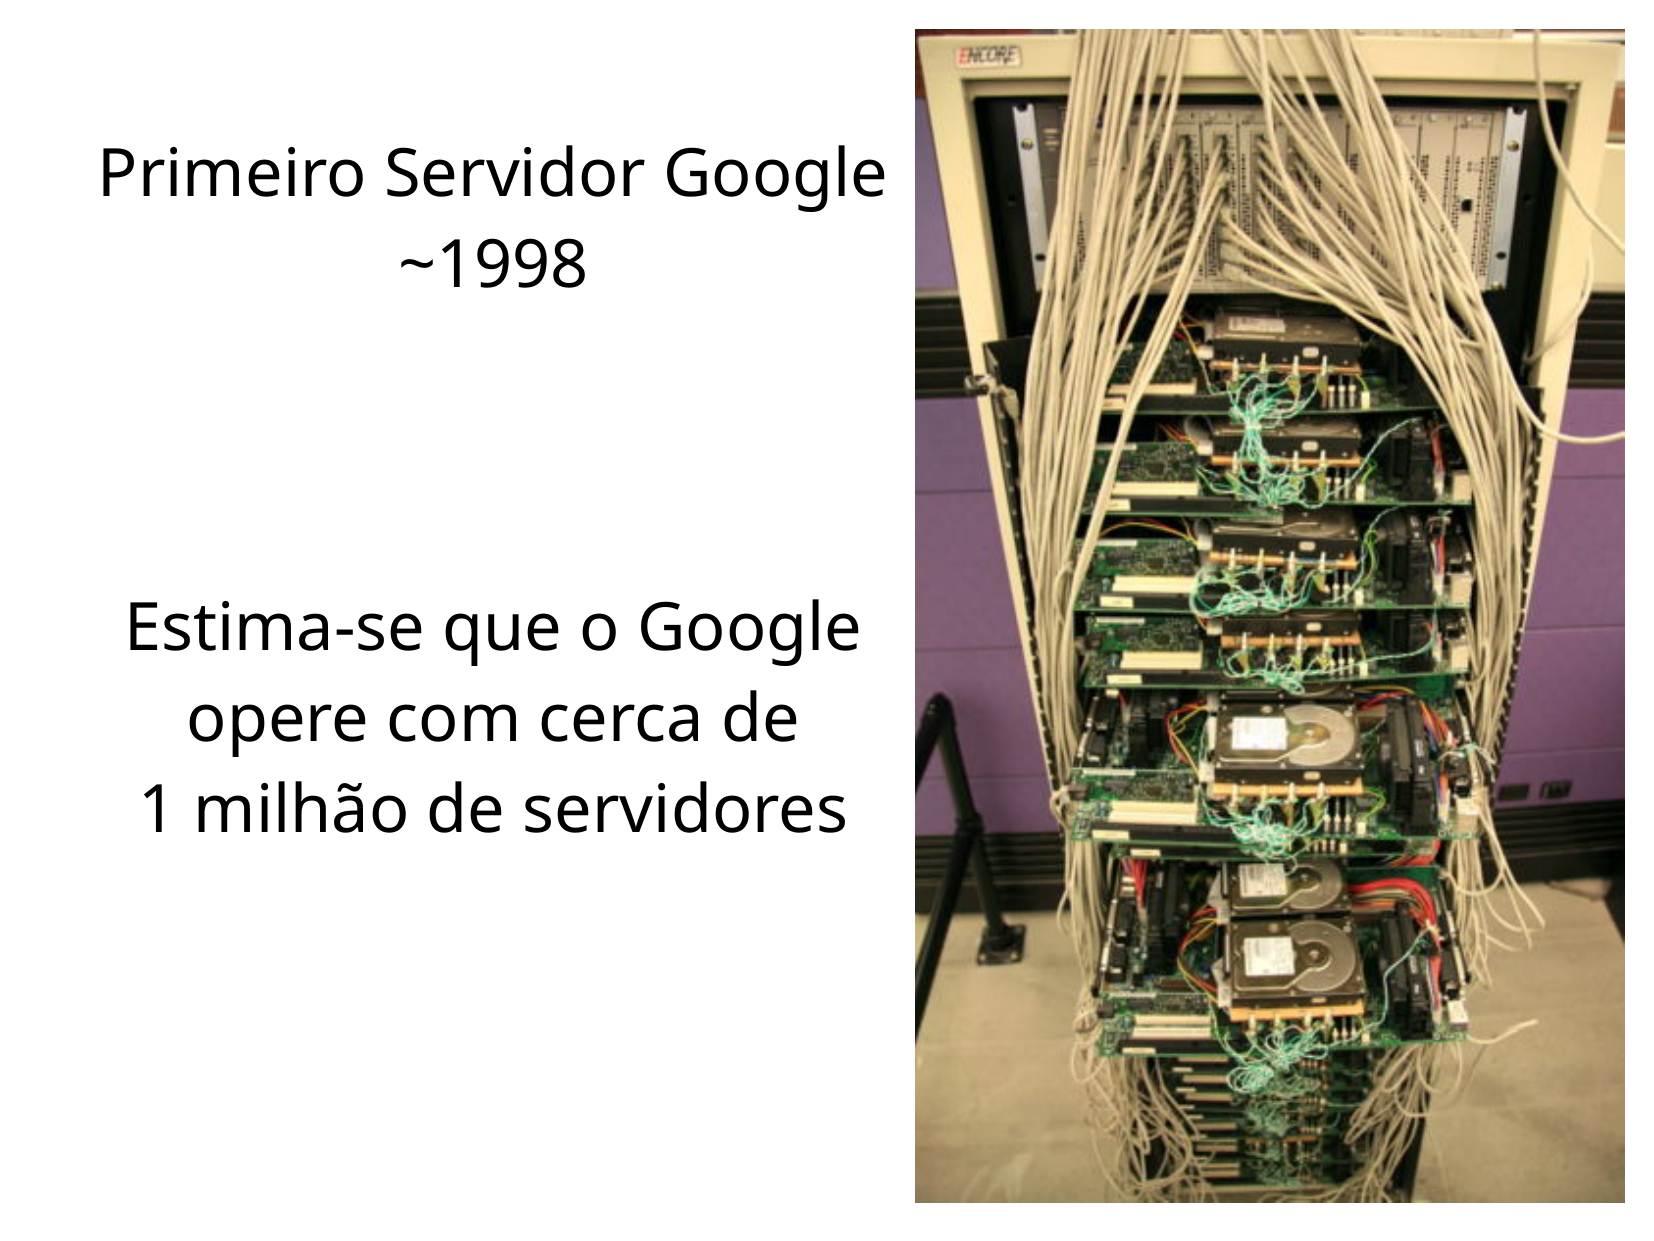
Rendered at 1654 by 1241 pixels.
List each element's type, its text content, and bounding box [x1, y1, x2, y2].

picture [915, 29, 1625, 1203]
text_box Primeiro Servidor Google ~1998 Estima-se que o Google opere com cerca de 1 milhão de servidores [83, 118, 857, 754]
